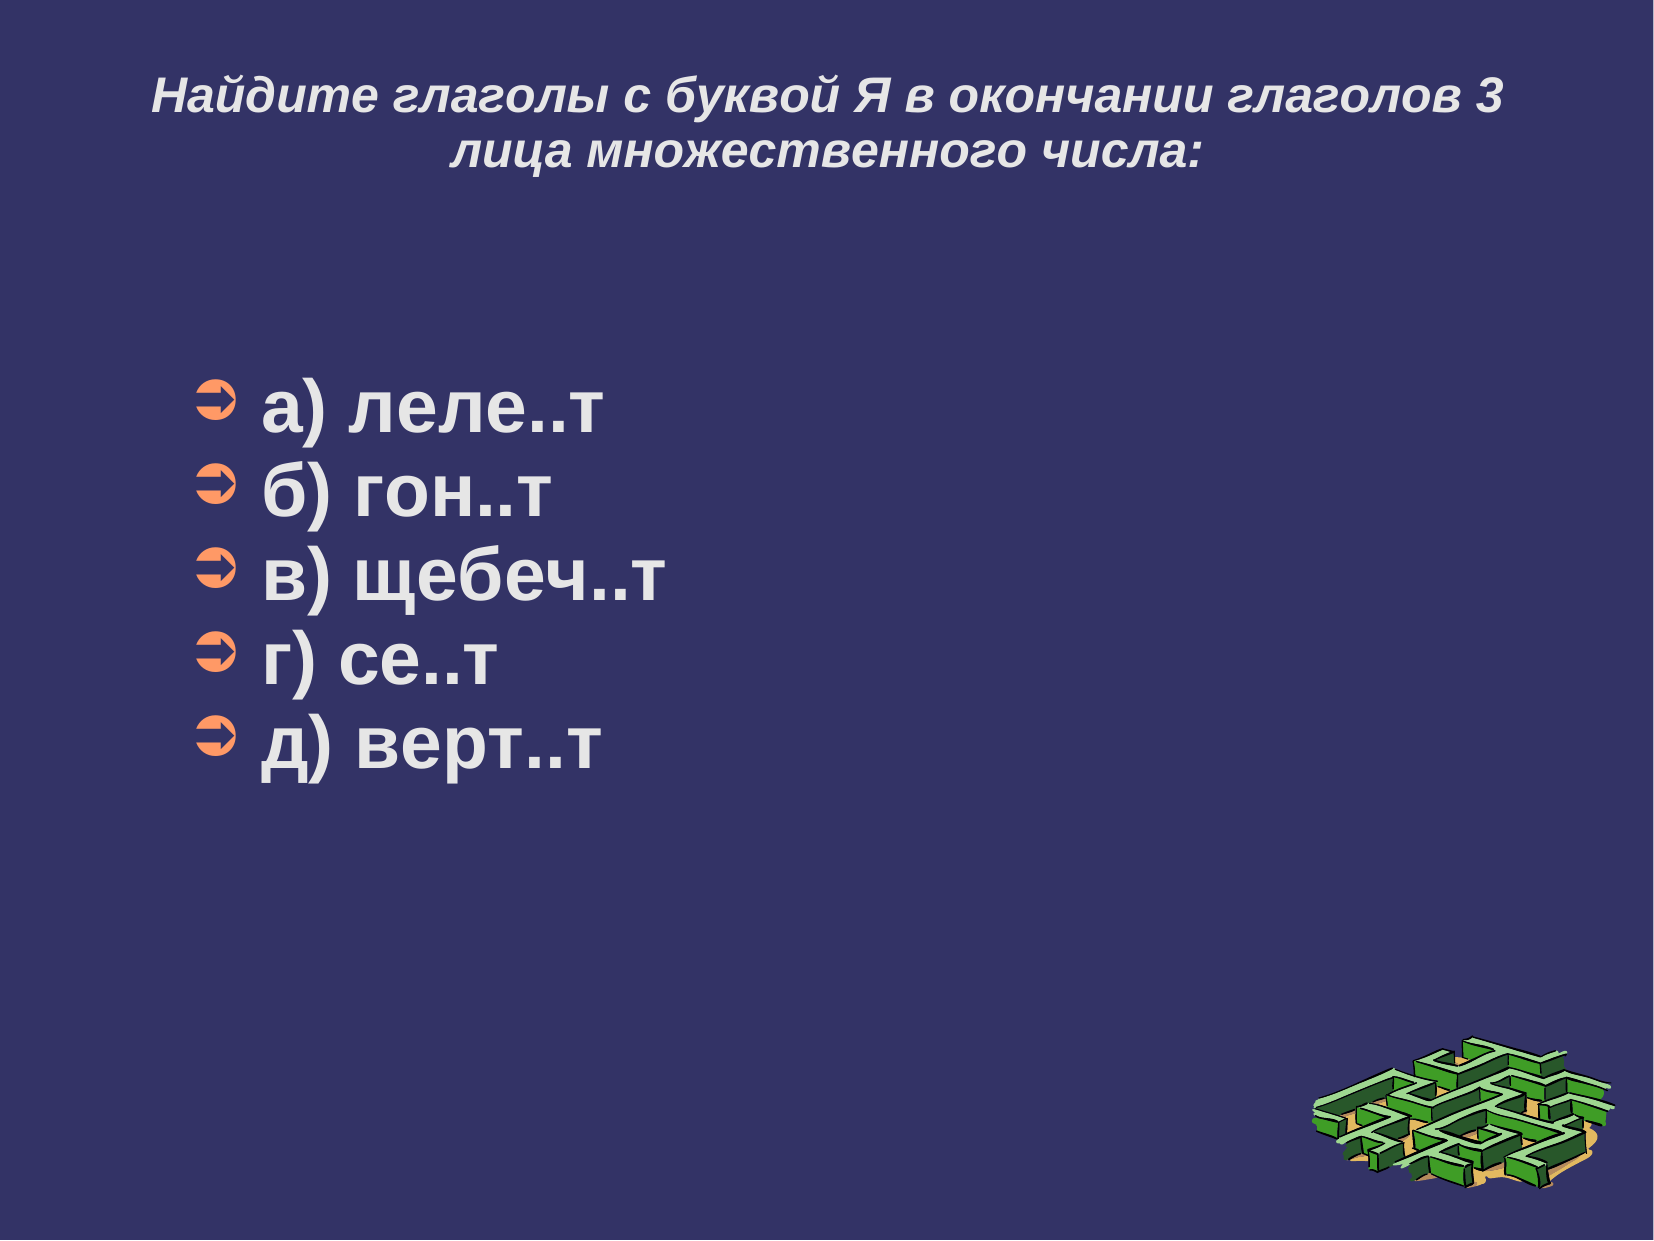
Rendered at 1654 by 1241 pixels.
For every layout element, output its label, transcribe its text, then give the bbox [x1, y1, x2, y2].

title Найдите глаголы с буквой Я в окончании глаголов 3 лица множественного числа: [121, 19, 1534, 227]
list а) леле..т б) гон..т в) щебеч..т г) се..т д) верт..т [178, 364, 1570, 1147]
